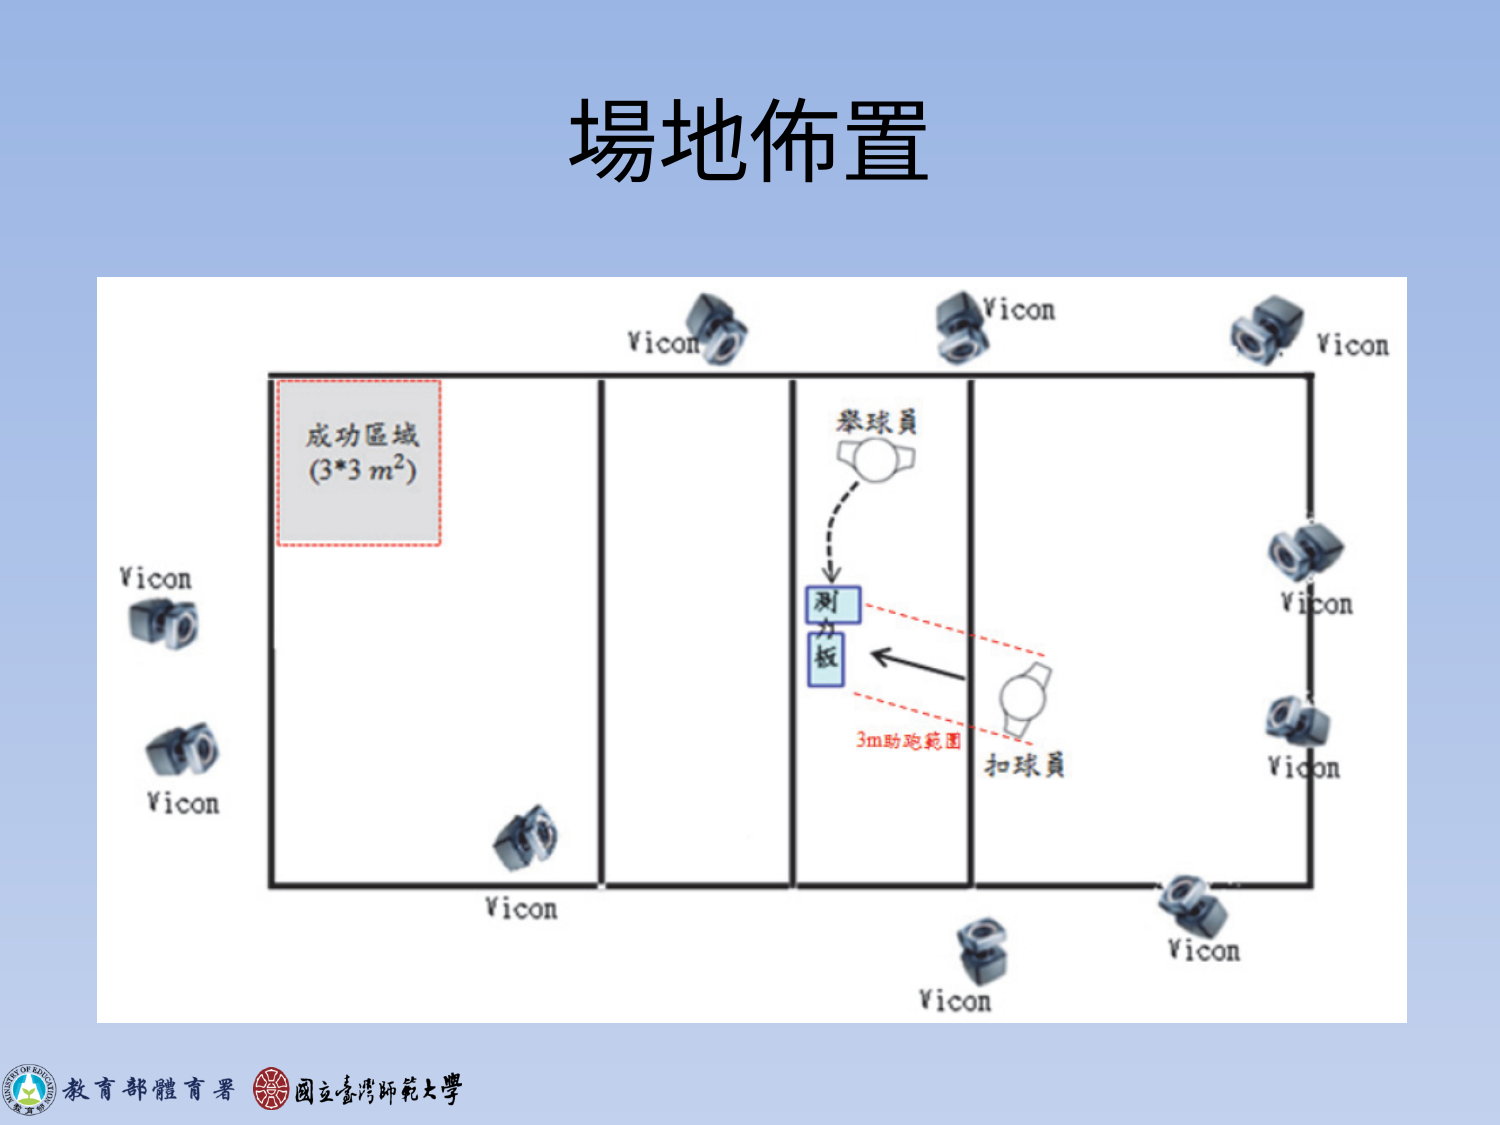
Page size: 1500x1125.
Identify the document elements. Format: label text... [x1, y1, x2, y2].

picture [97, 277, 1407, 1023]
title 場地佈置 [75, 45, 1426, 233]
